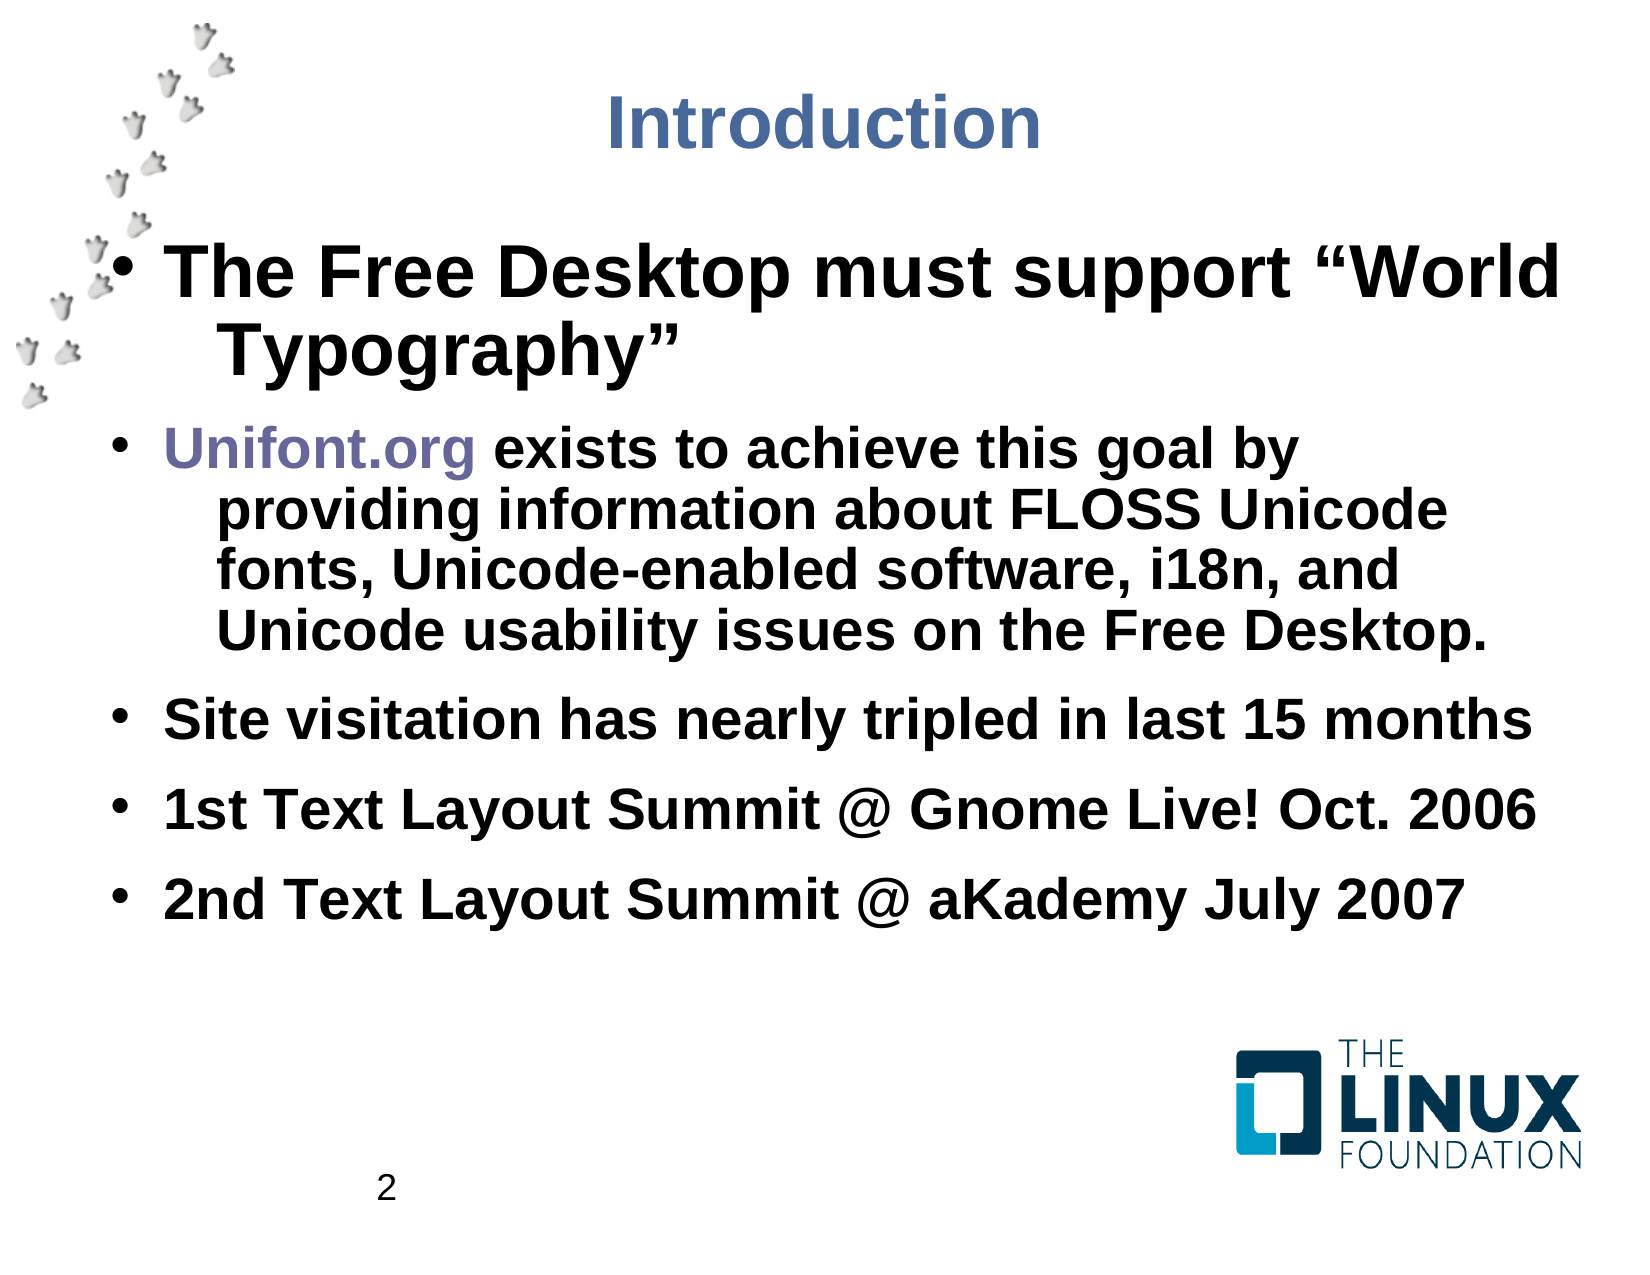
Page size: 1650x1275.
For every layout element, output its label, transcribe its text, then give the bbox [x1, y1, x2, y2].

title Introduction [135, 27, 1515, 222]
picture [16, 23, 235, 430]
picture [1216, 1012, 1613, 1200]
list The Free Desktop must support “World Typography” Unifont.org exists to achieve this goal by providing information about FLOSS Unicode fonts, Unicode-enabled software, i18n, and Unicode usability issues on the Free Desktop. Site visitation has nearly tripled in last 15 months 1st Text Layout Summit @ Gnome Live! Oct. 2006 2nd Text Layout Summit @ aKademy July 2007 [75, 234, 1576, 1000]
